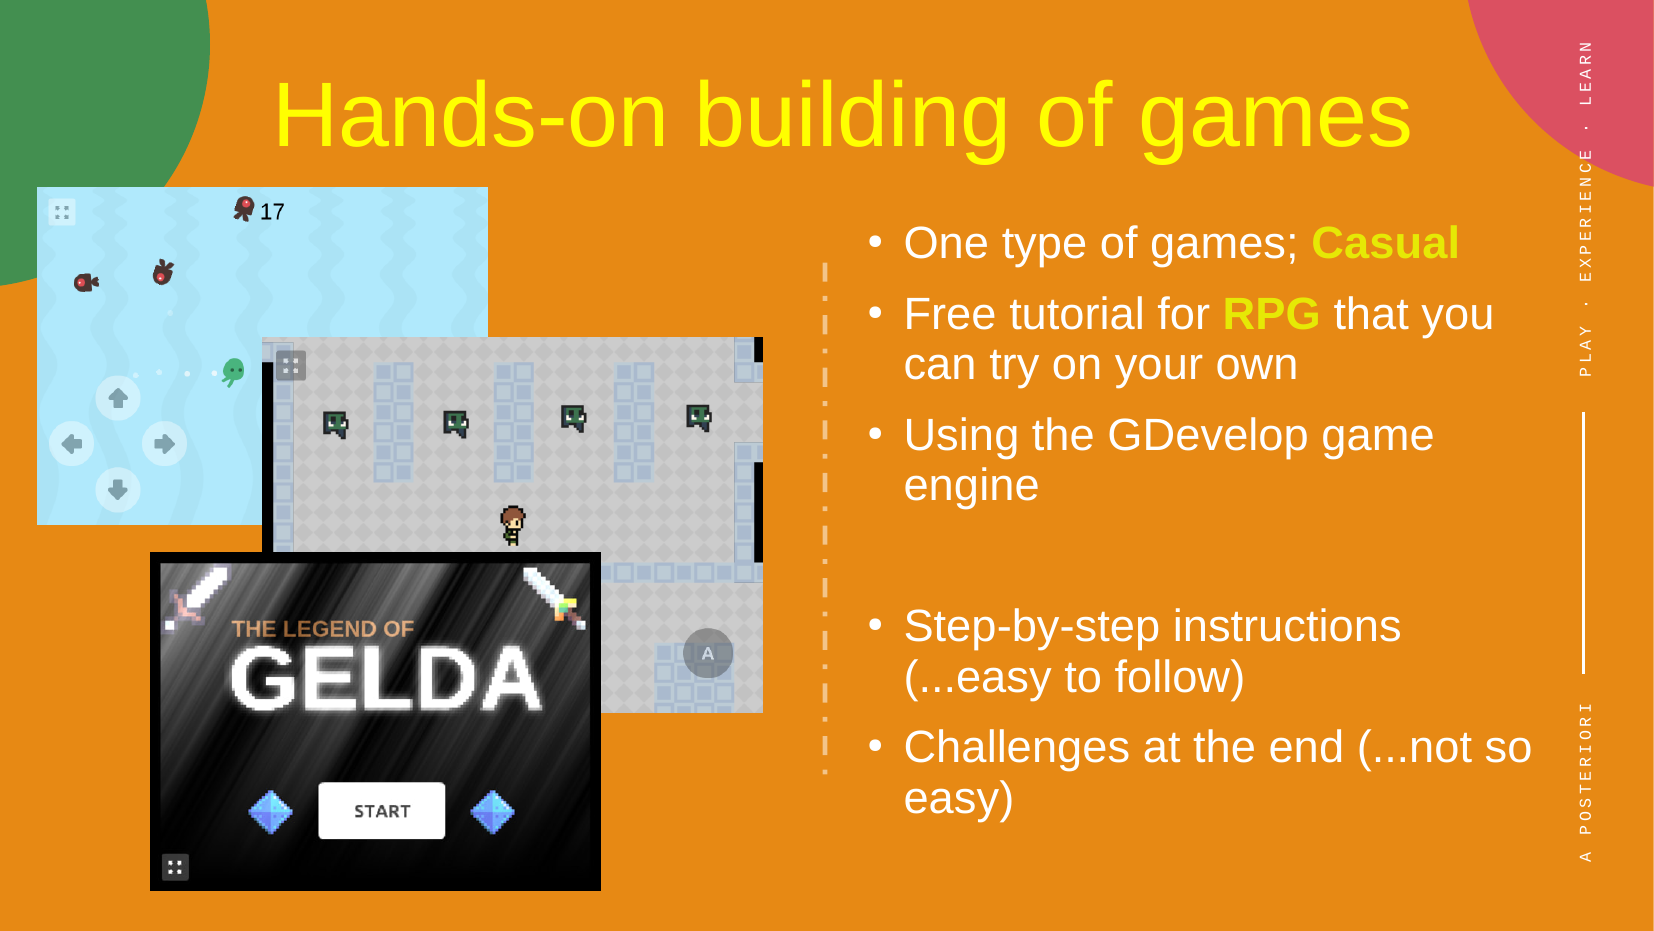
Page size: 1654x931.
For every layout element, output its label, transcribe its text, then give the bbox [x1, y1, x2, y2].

title Hands-on building of games [187, 37, 1501, 193]
list One type of games; Casual Free tutorial for RPG that you can try on your own Using the GDevelop game engine Step-by-step instructions (...easy to follow) Challenges at the end (...not so easy) [855, 217, 1544, 826]
picture [37, 187, 763, 891]
